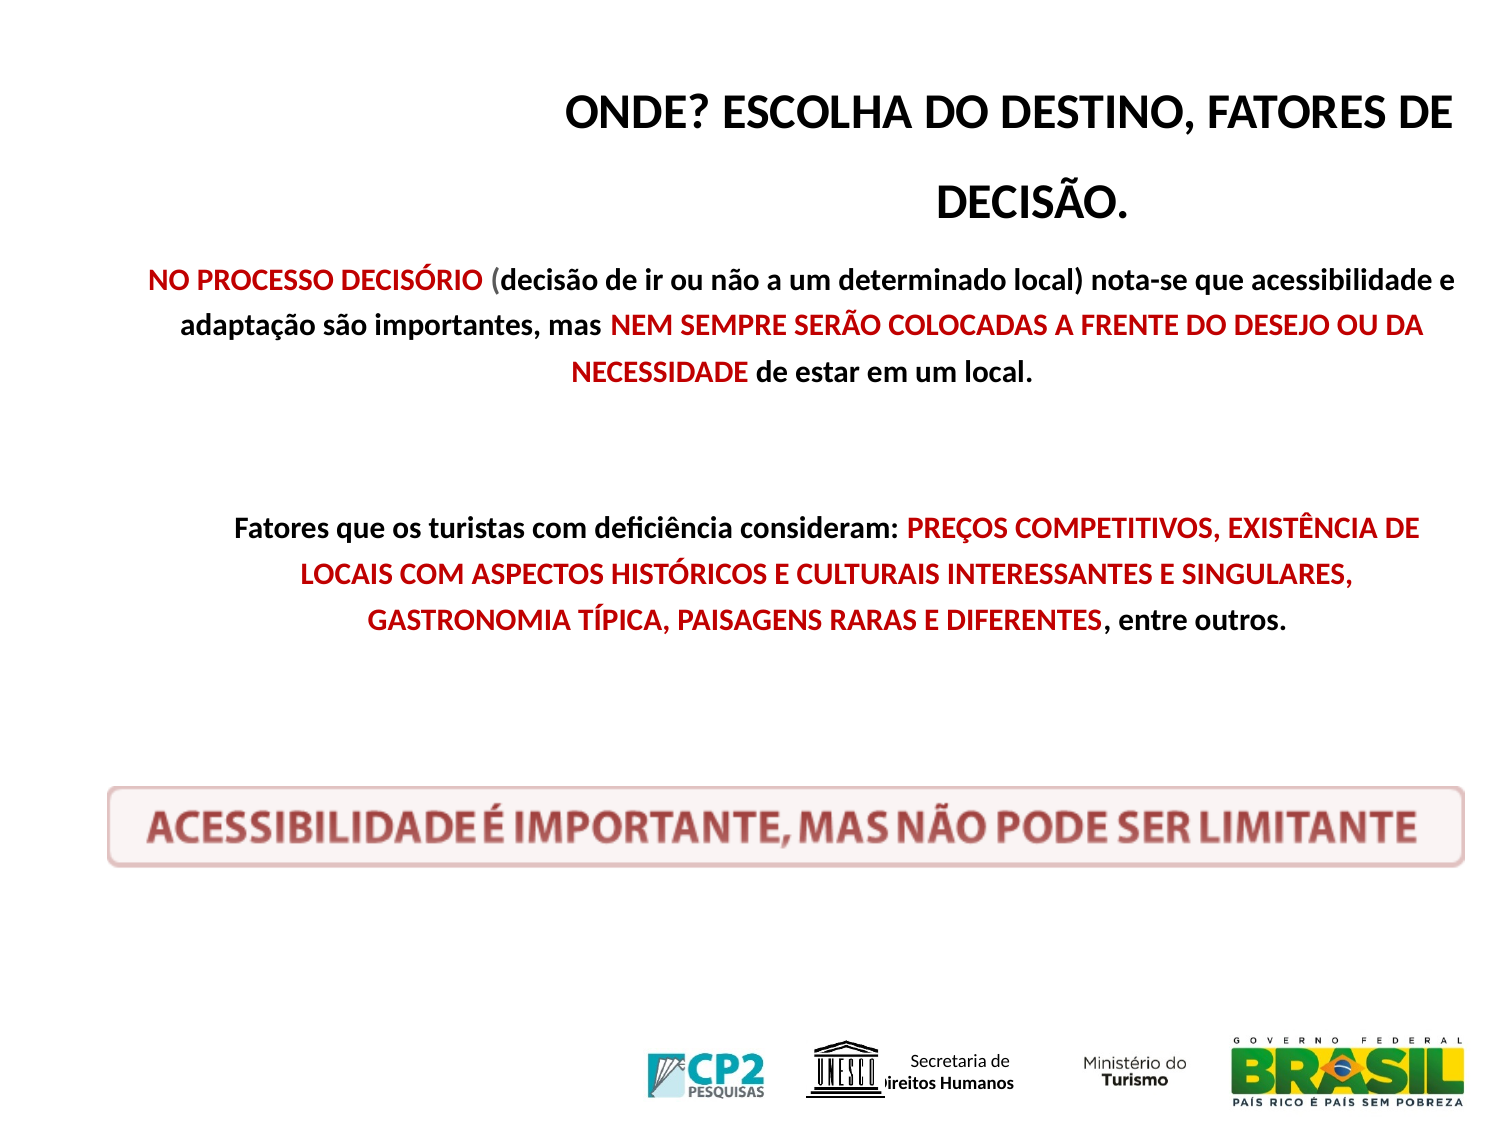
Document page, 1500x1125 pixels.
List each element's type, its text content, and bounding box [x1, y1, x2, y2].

text_box ONDE? Escolha do destino, fatores de decisão. [520, 41, 1500, 237]
picture [107, 786, 1465, 882]
text_box Fatores que os turistas com deficiência consideram: preços competitivos, existência de locais com aspectos históricos e culturais interessantes e singulares, gastronomia típica, paisagens raras e diferentes, entre outros. [195, 491, 1460, 644]
text_box No processo decisório (decisão de ir ou não a um determinado local) nota-se que acessibilidade e adaptação são importantes, mas nem sempre serão colocadas a frente do desejo ou da necessidade de estar em um local. [124, 243, 1481, 396]
